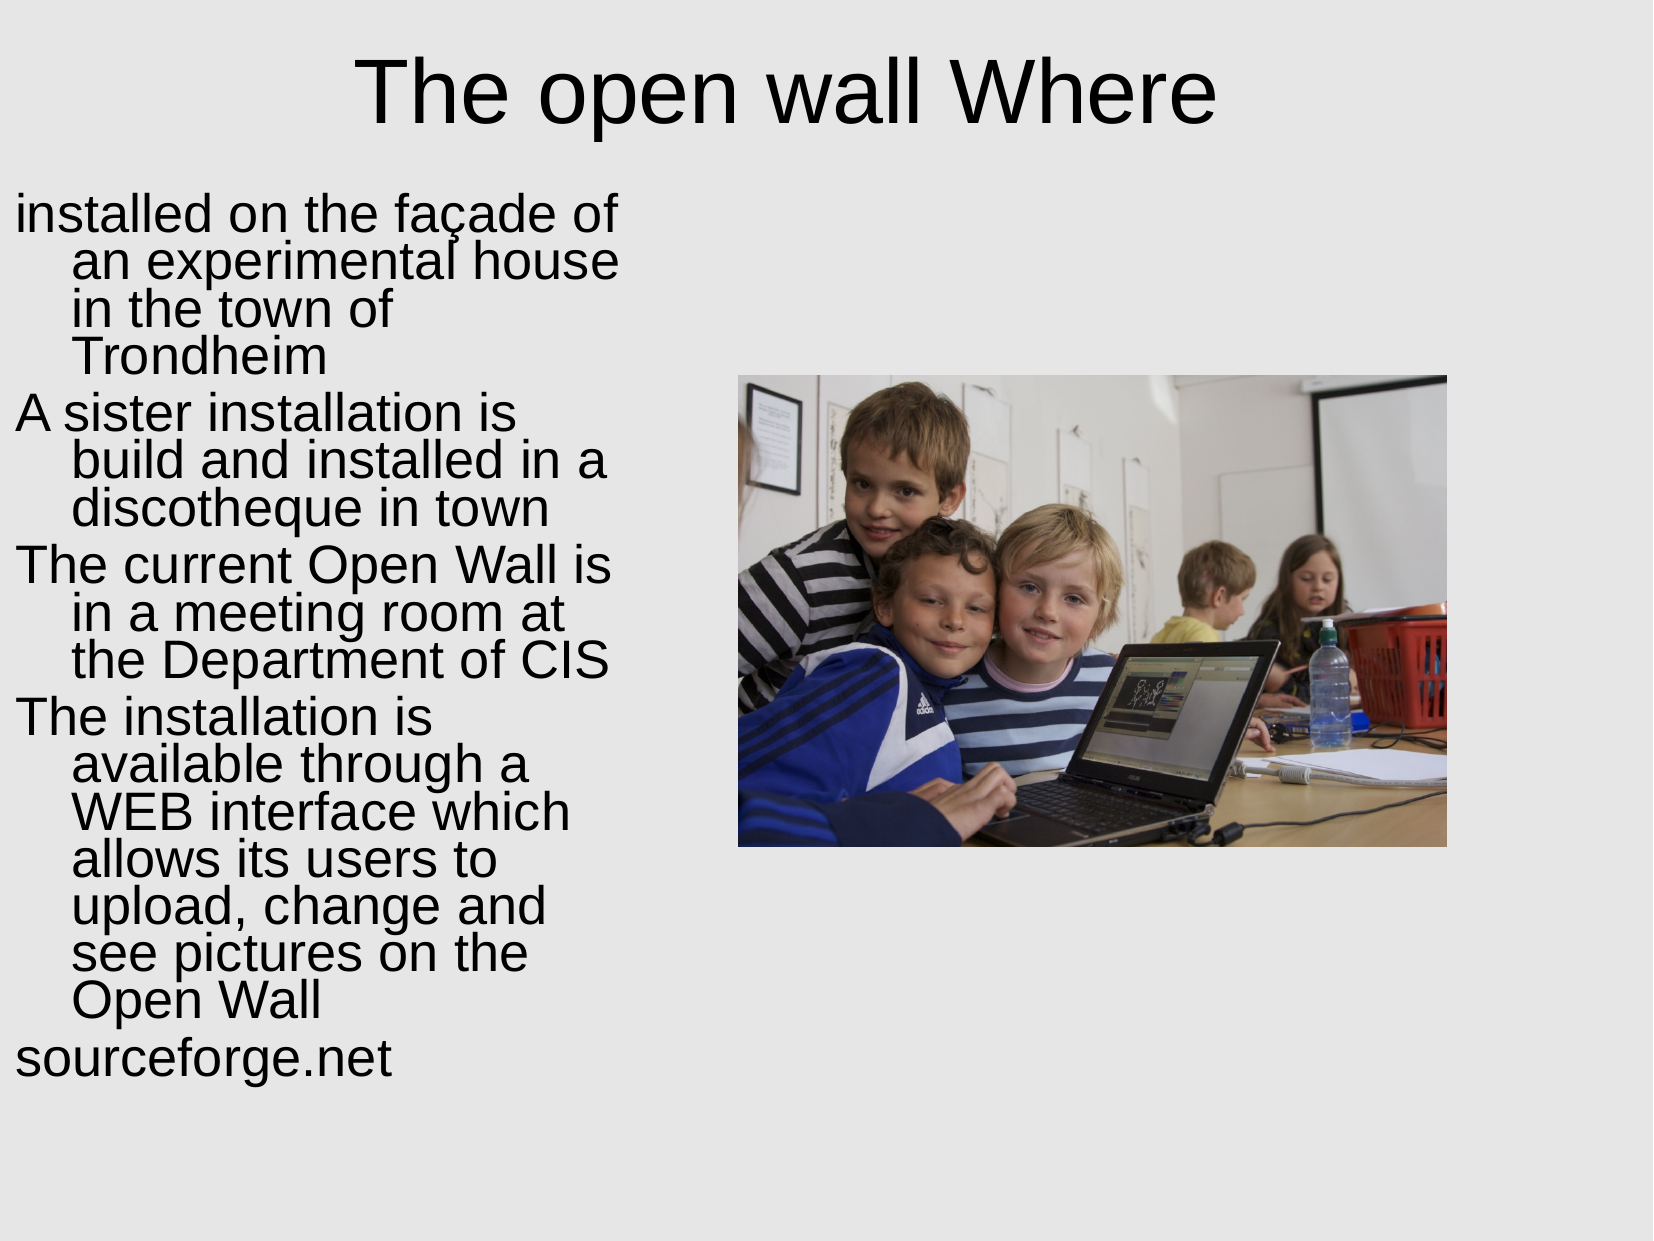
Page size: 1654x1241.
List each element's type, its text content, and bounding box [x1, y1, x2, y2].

text_box The open wall Where [112, 0, 1463, 188]
text_box installed on the façade of an experimental house in the town of Trondheim A sister installation is build and installed in a discotheque in town The current Open Wall is in a meeting room at the Department of CIS The installation is available through a WEB interface which allows its users to upload, change and see pictures on the Open Wall sourceforge.net [0, 187, 663, 931]
picture [738, 375, 1447, 847]
